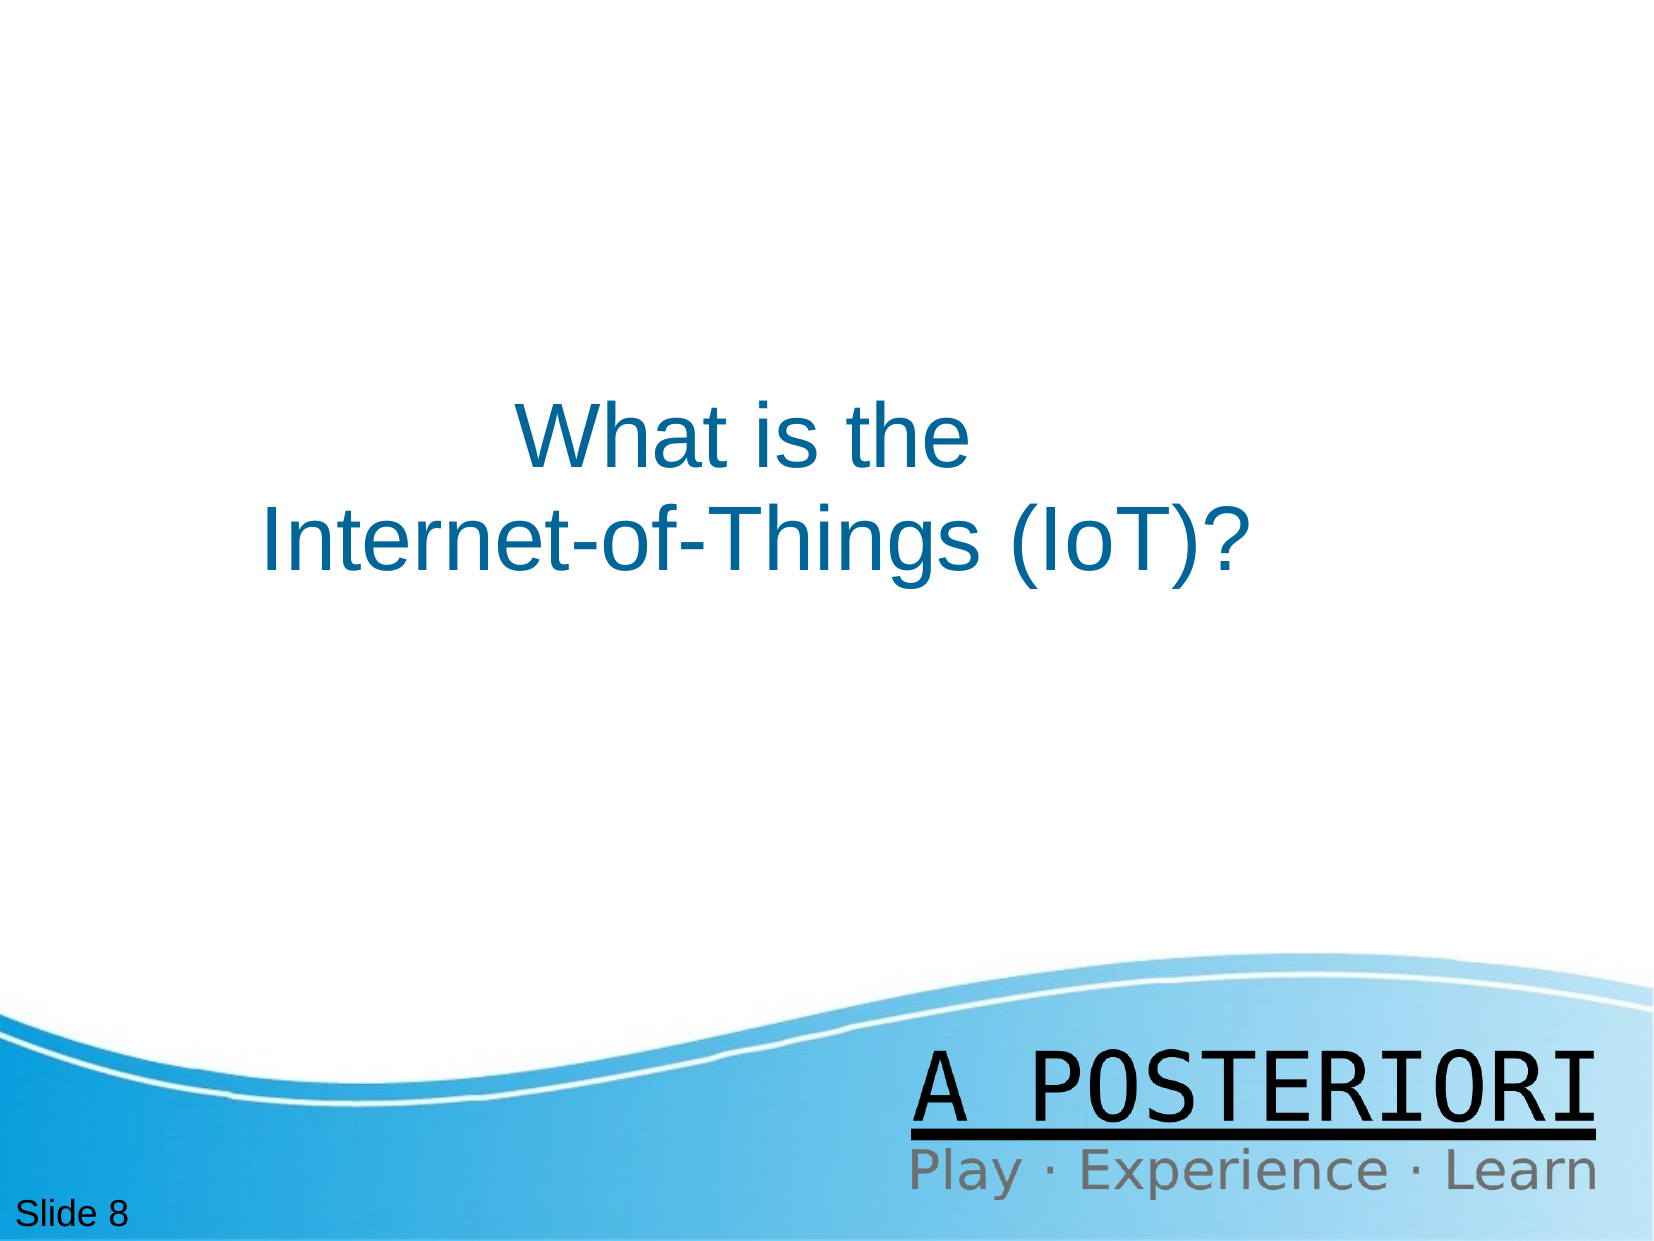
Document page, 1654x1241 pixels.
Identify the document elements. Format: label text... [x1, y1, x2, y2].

picture [0, 952, 1654, 1241]
title What is the Internet-of-Things (IoT)? [0, 384, 1489, 592]
